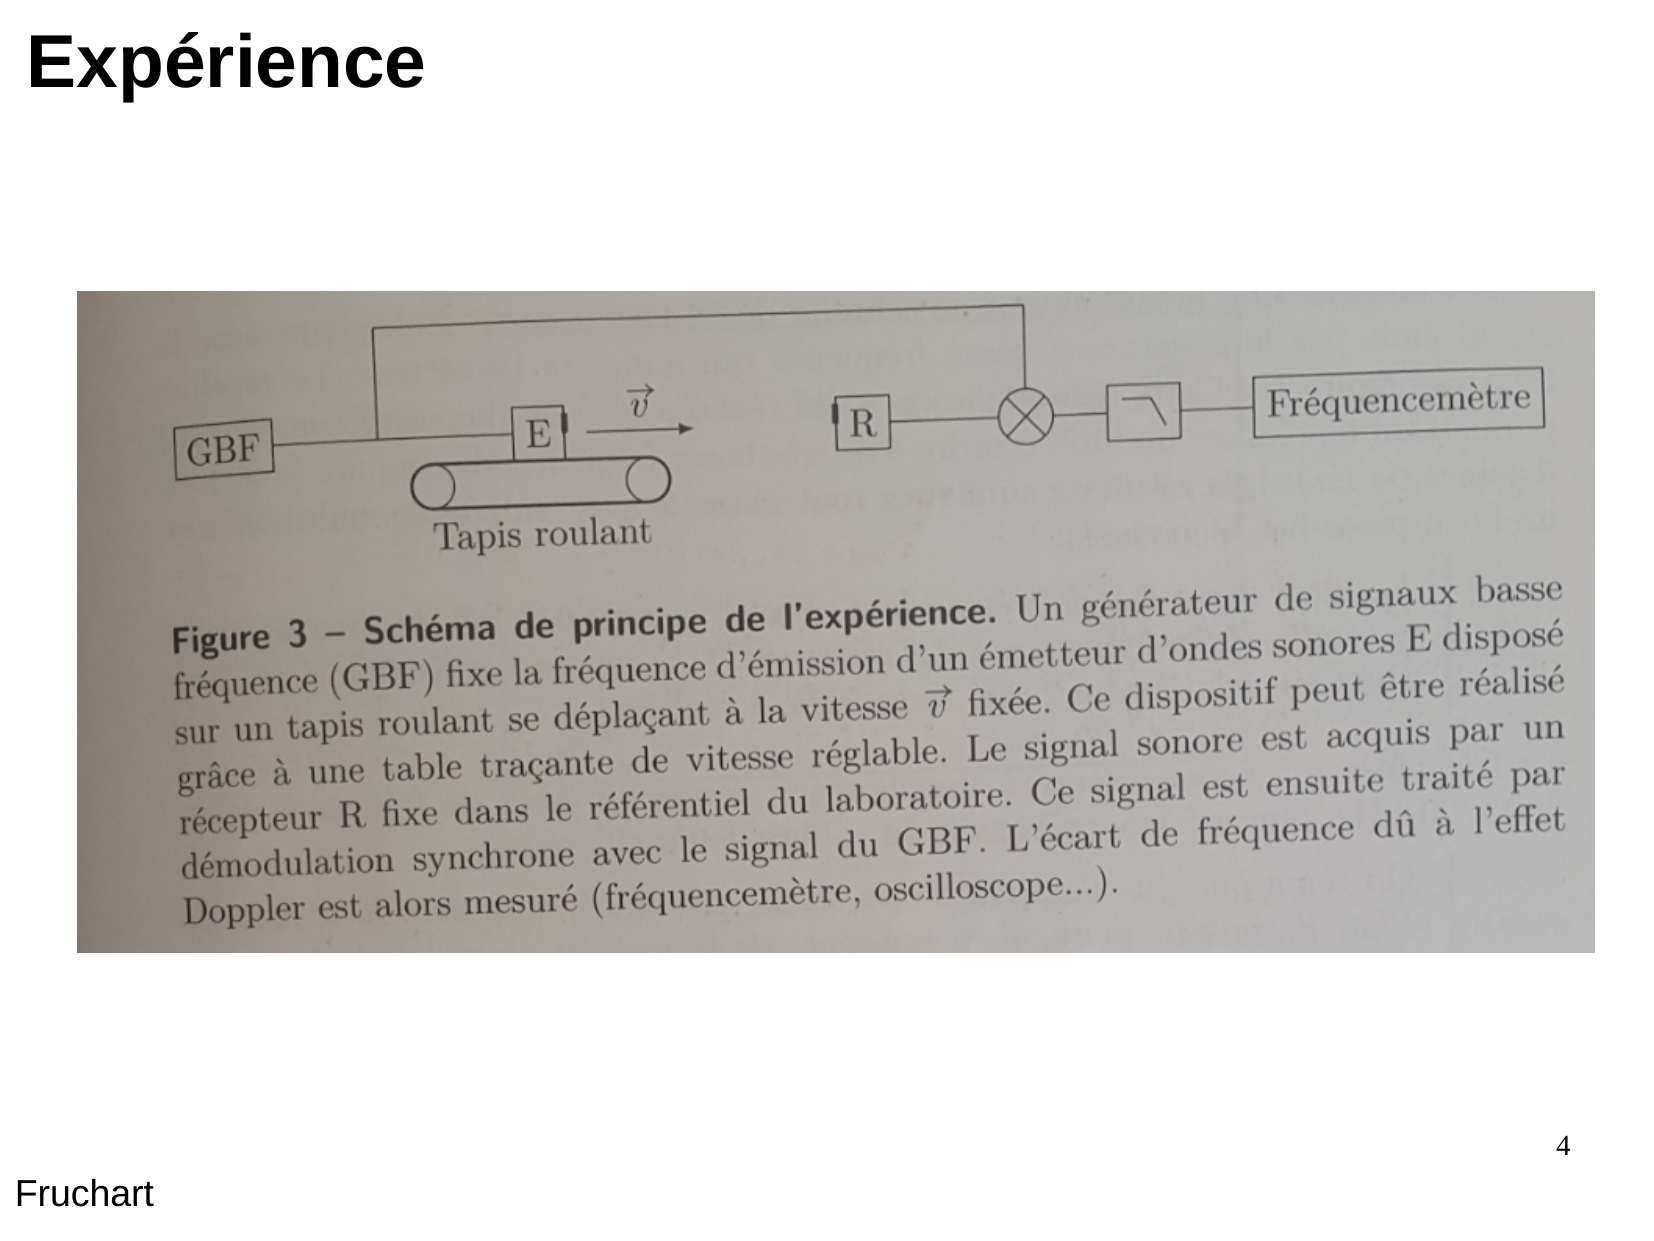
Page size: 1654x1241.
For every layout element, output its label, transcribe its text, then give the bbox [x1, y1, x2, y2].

text_box Expérience [11, 11, 697, 111]
picture [77, 291, 1595, 953]
text_box Fruchart [0, 1164, 260, 1241]
